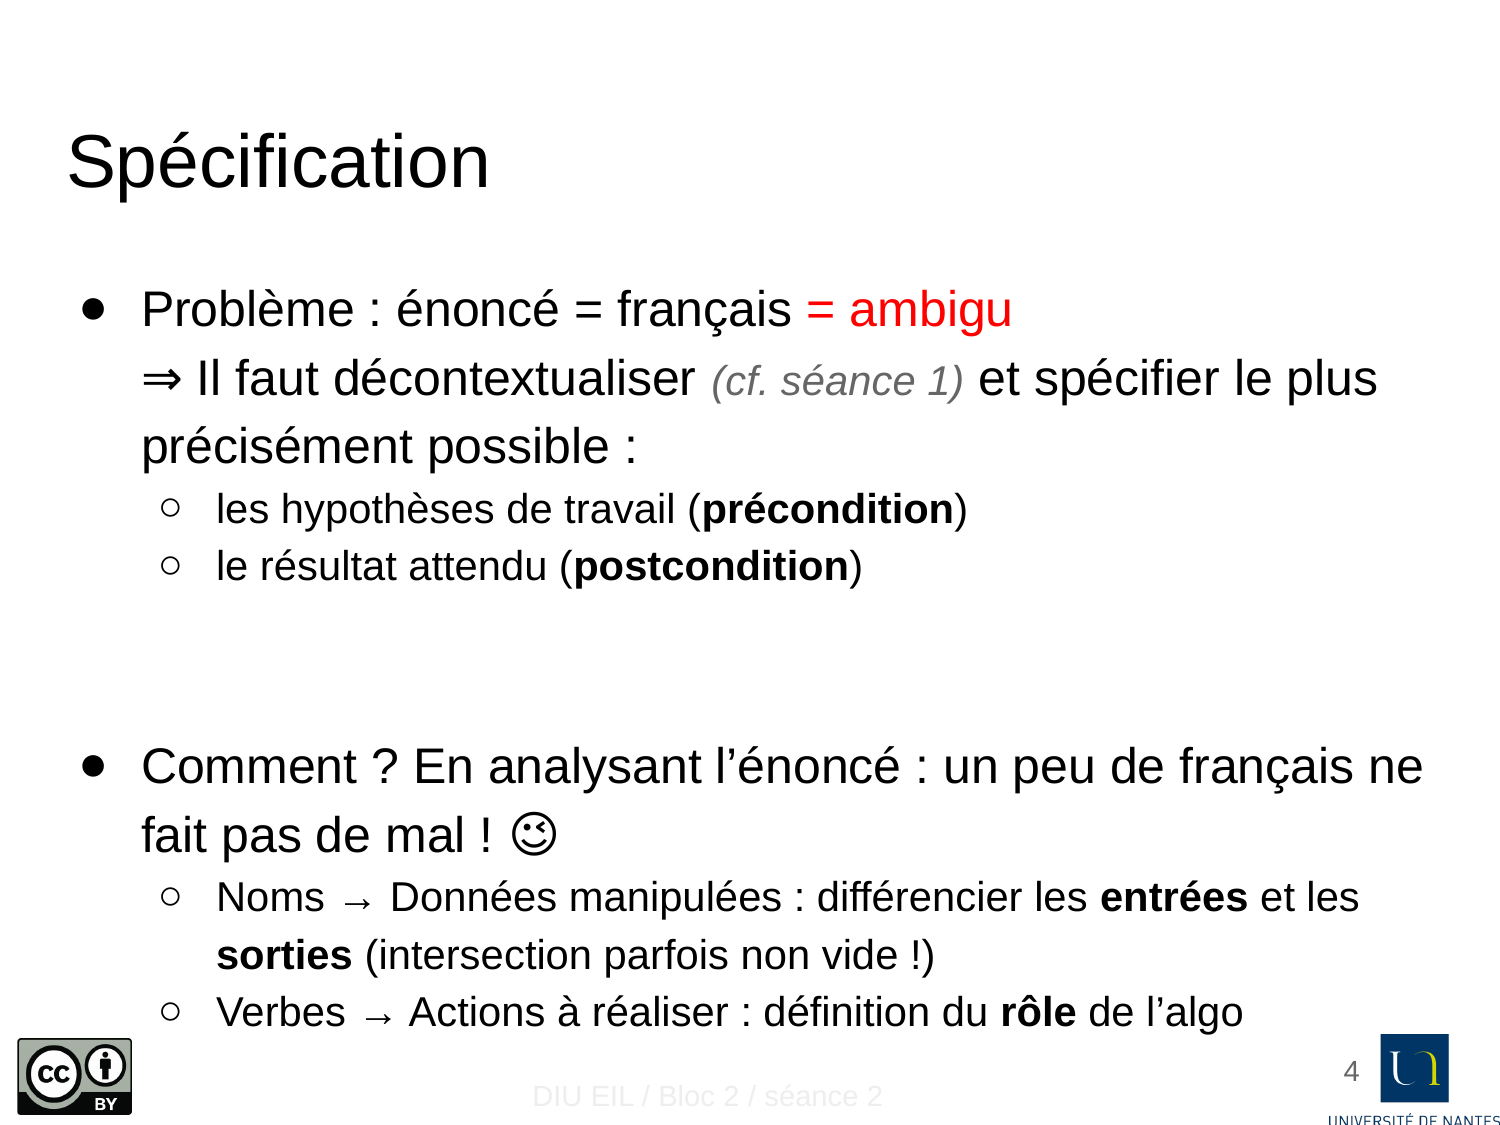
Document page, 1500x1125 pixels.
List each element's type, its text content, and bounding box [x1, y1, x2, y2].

picture [1329, 1034, 1500, 1125]
title Spécification [51, 97, 1449, 223]
slide_number <numéro> [1284, 1038, 1375, 1102]
list Problème : énoncé = français = ambigu ⇒ Il faut décontextualiser (cf. séance 1) et spécifier le plus précisément possible : les hypothèses de travail (précondition) le résultat attendu (postcondition) Comment ? En analysant l’énoncé : un peu de français ne fait pas de mal ! 😉 Noms → Données manipulées : différencier les entrées et les sorties (intersection parfois non vide !) Verbes → Actions à réaliser : définition du rôle de l’algo [51, 252, 1449, 1064]
picture [17, 1038, 132, 1115]
